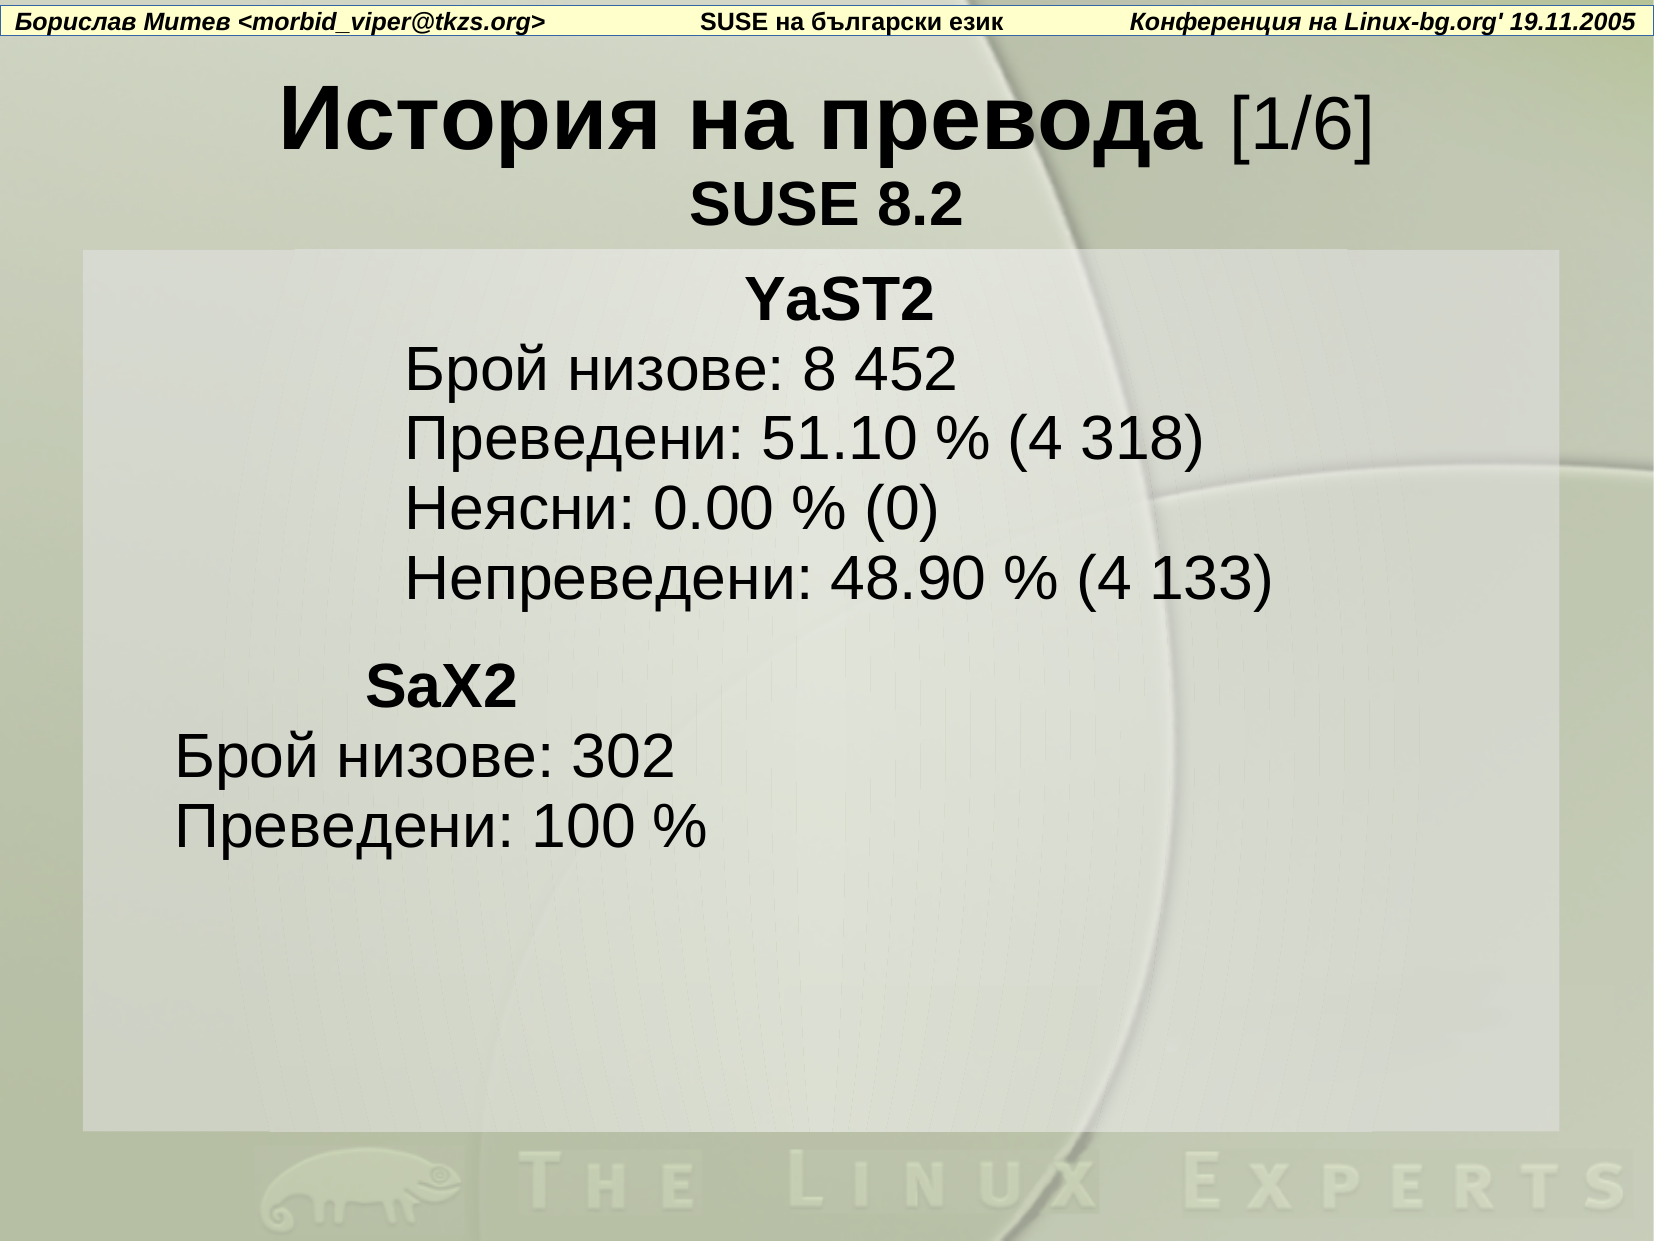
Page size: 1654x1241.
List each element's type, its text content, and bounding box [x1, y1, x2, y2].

picture [0, 0, 1654, 5]
picture [0, 36, 1654, 1241]
text_box SaX2 Брой низове: 302 Преведени: 100 % [159, 643, 724, 868]
title История на превода [1/6] SUSE 8.2 [82, 49, 1571, 257]
text_box [82, 249, 1560, 1132]
text_box YaST2 Брой низове: 8 452 Преведени: 51.10 % (4 318) Неясни: 0.00 % (0) Непреведени: 48.90 % (4 133) [389, 256, 1290, 621]
